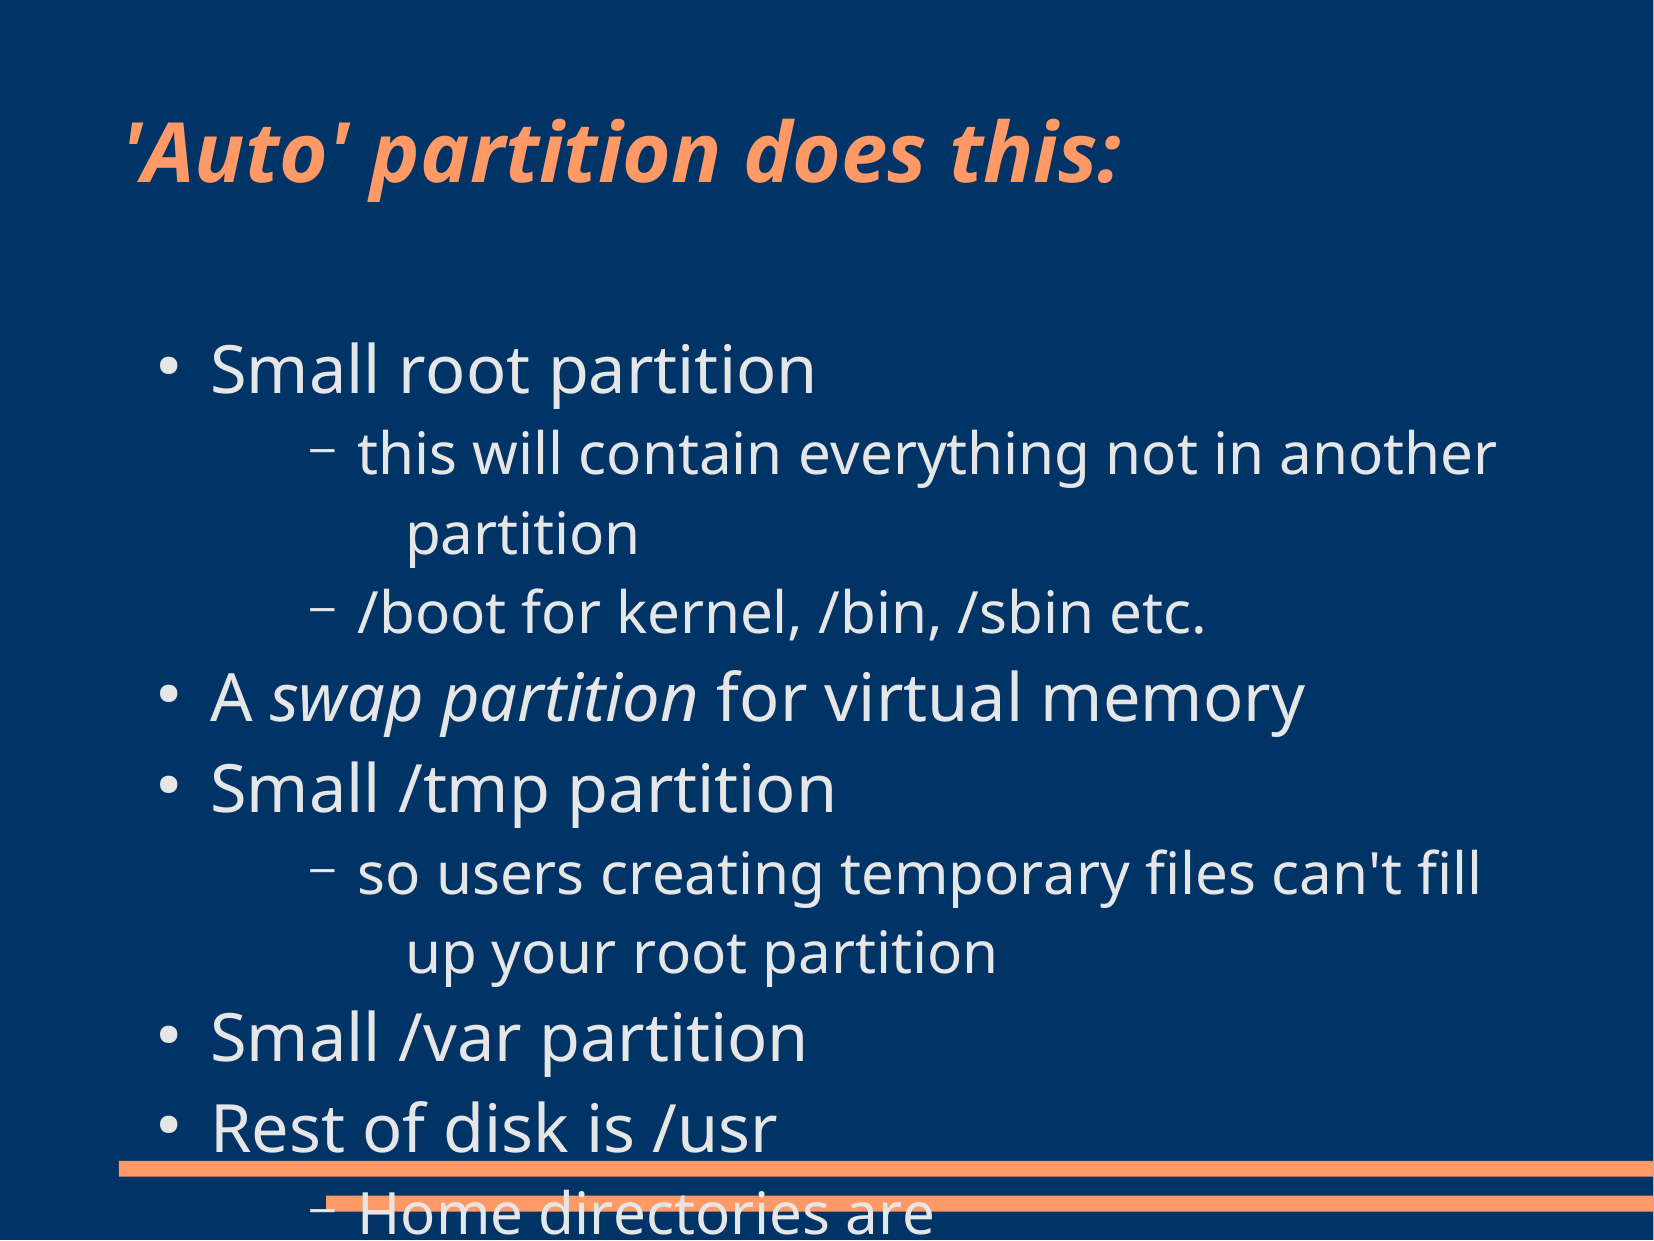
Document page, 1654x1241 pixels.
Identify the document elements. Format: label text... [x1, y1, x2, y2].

list Small root partition this will contain everything not in another partition /boot for kernel, /bin, /sbin etc. A swap partition for virtual memory Small /tmp partition so users creating temporary files can't fill up your root partition Small /var partition Rest of disk is /usr Home directories are /usr/home/<username> [121, 322, 1561, 1132]
title 'Auto' partition does this: [121, 46, 1534, 254]
